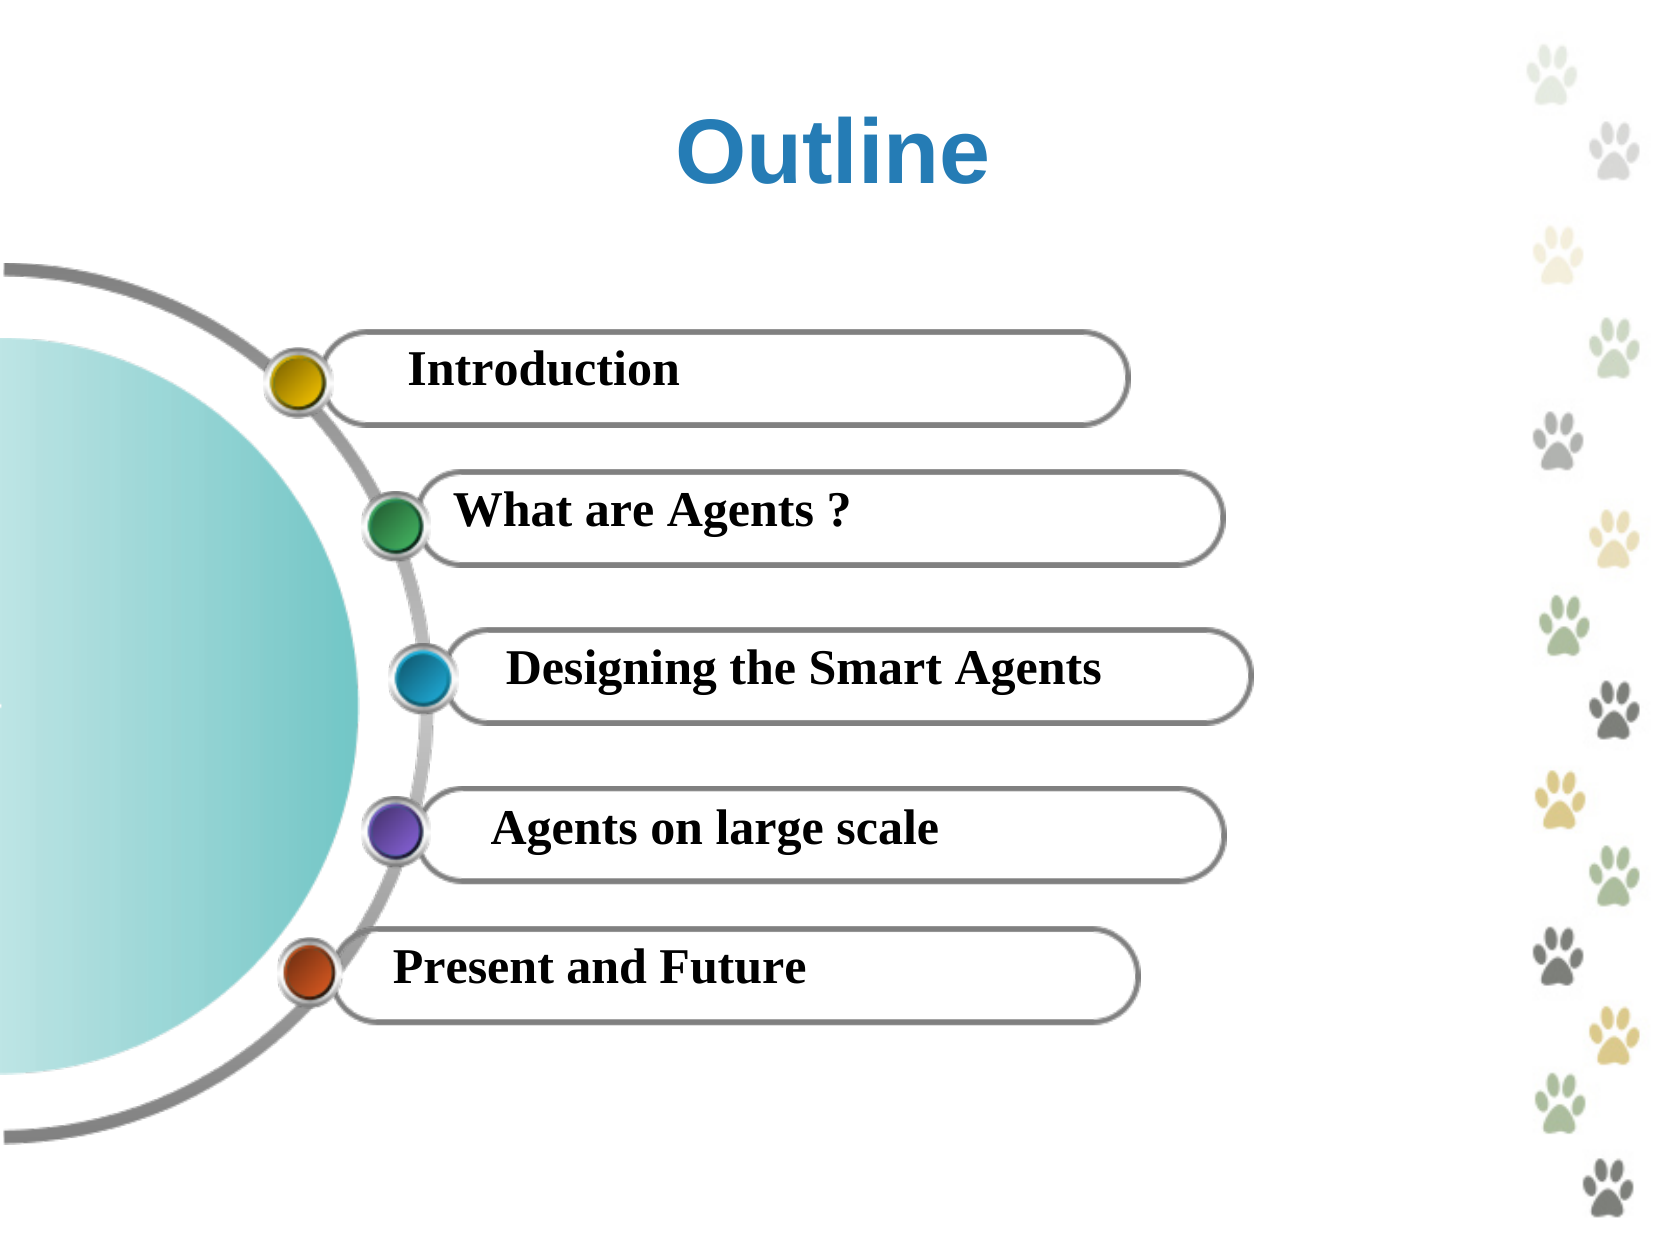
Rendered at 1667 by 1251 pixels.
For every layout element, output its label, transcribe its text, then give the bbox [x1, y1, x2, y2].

title Outline [90, 58, 1577, 251]
picture [0, 0, 1667, 1251]
